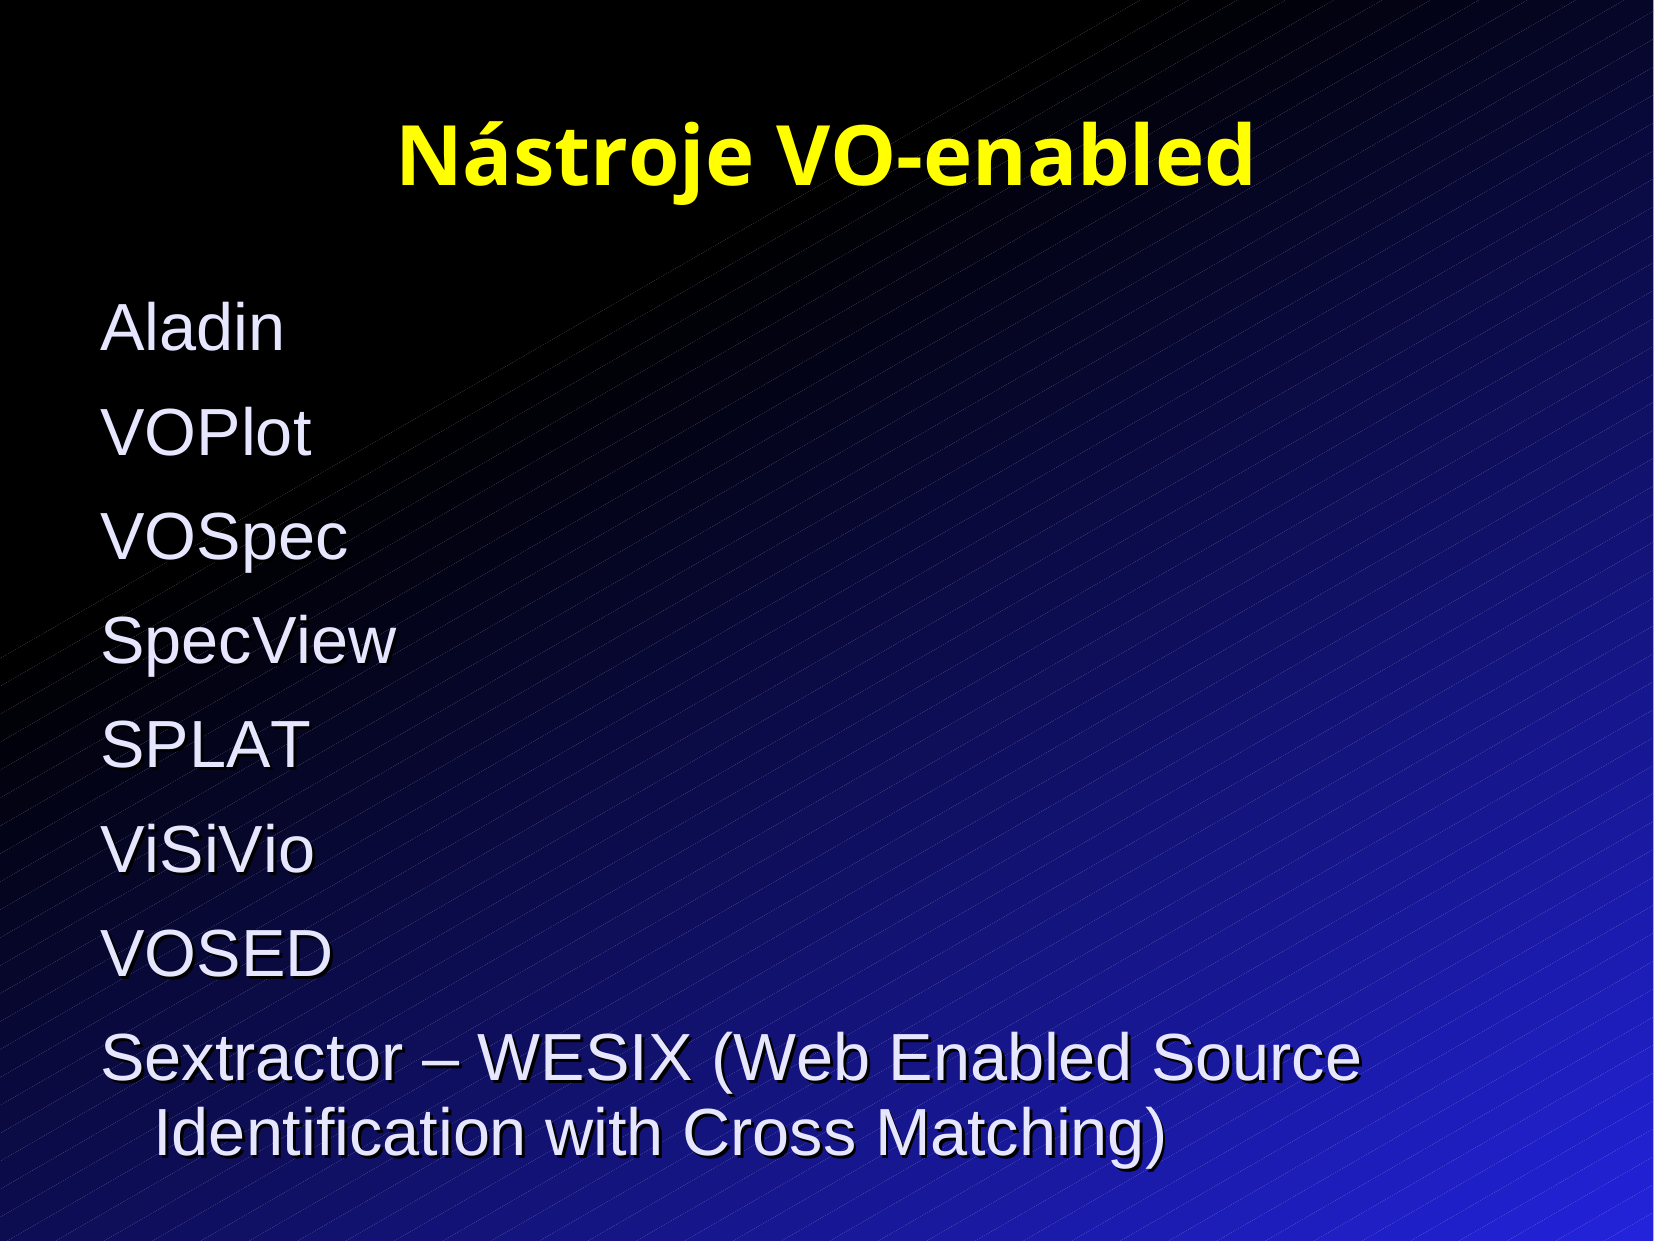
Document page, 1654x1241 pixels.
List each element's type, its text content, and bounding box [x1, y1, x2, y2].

list Aladin VOPlot VOSpec SpecView SPLAT ViSiVio VOSED Sextractor – WESIX (Web Enabled Source Identification with Cross Matching) [82, 290, 1571, 1170]
title Nástroje VO-enabled [82, 49, 1571, 257]
